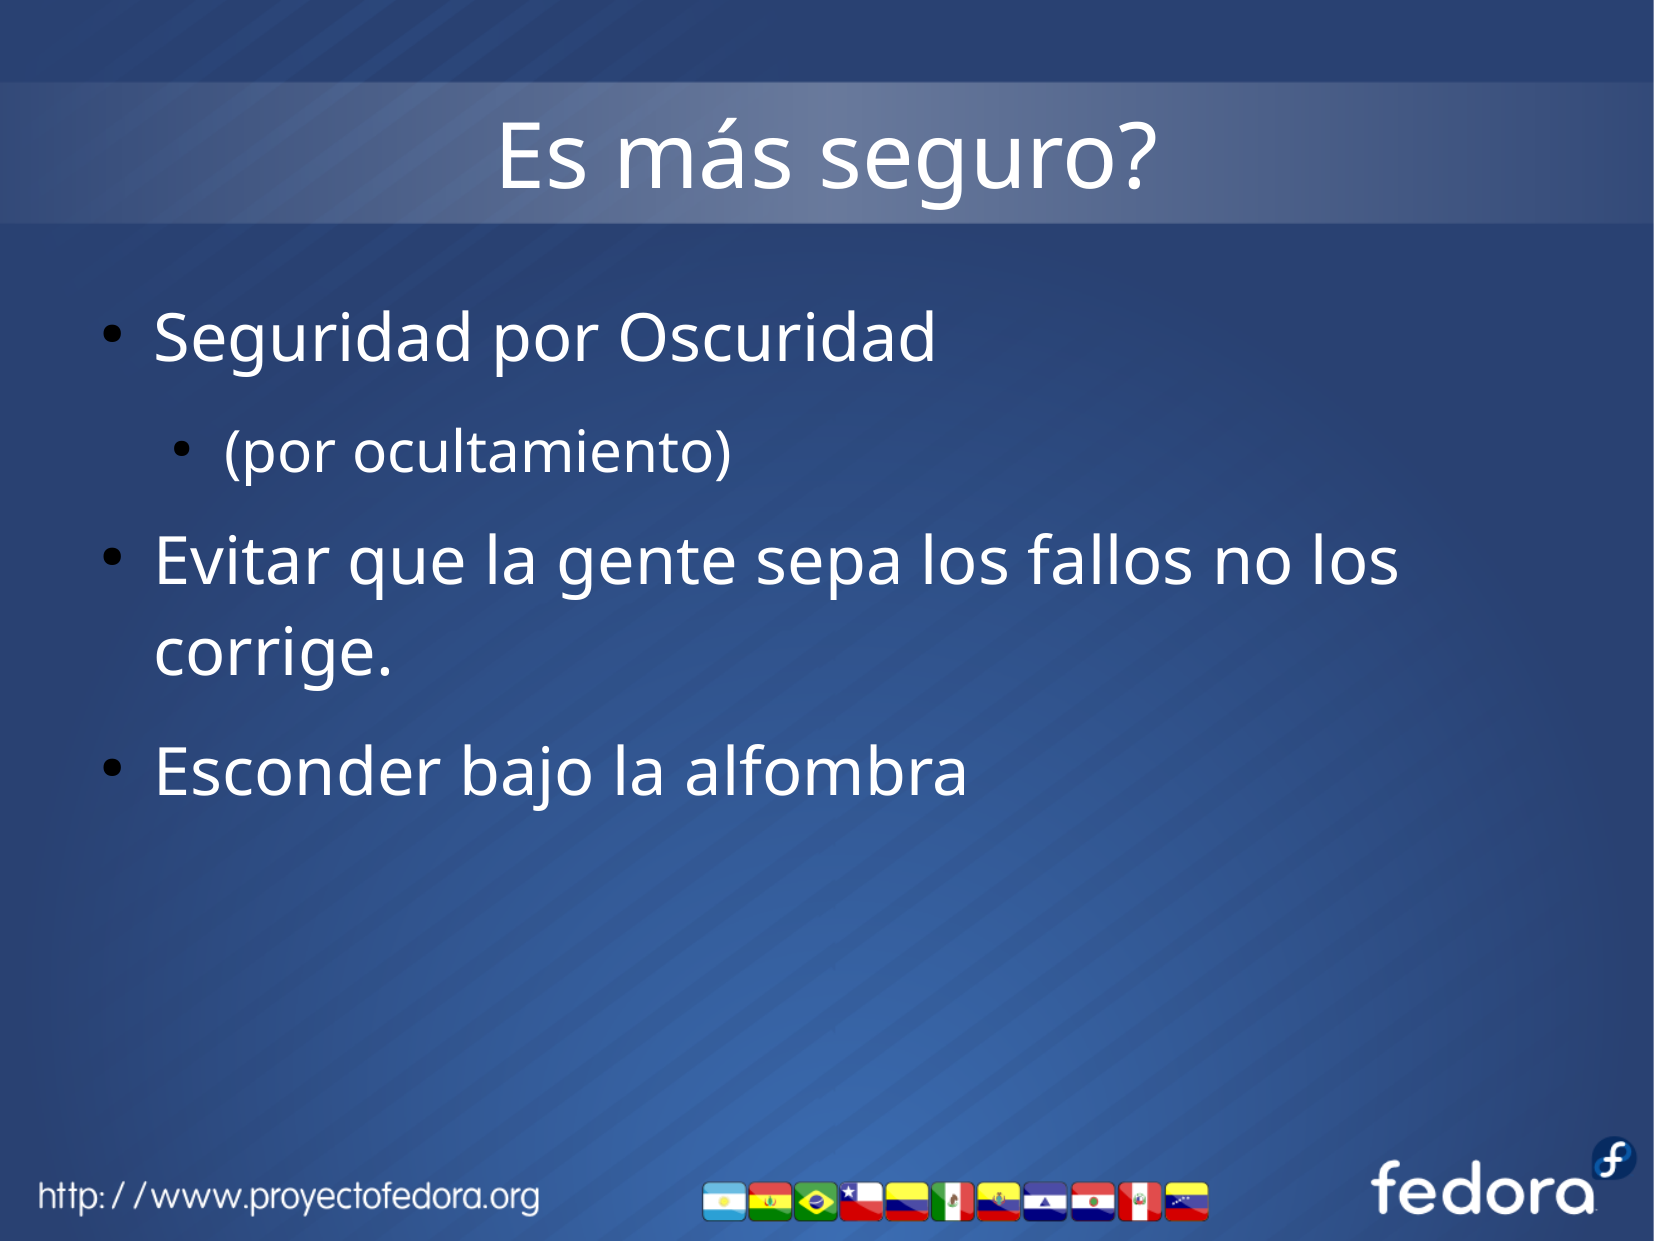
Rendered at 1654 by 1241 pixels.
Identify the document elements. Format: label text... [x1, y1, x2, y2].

list Seguridad por Oscuridad (por ocultamiento) Evitar que la gente sepa los fallos no los corrige. Esconder bajo la alfombra [82, 290, 1571, 1094]
title Es más seguro? [82, 56, 1571, 250]
picture [0, 0, 1654, 1241]
